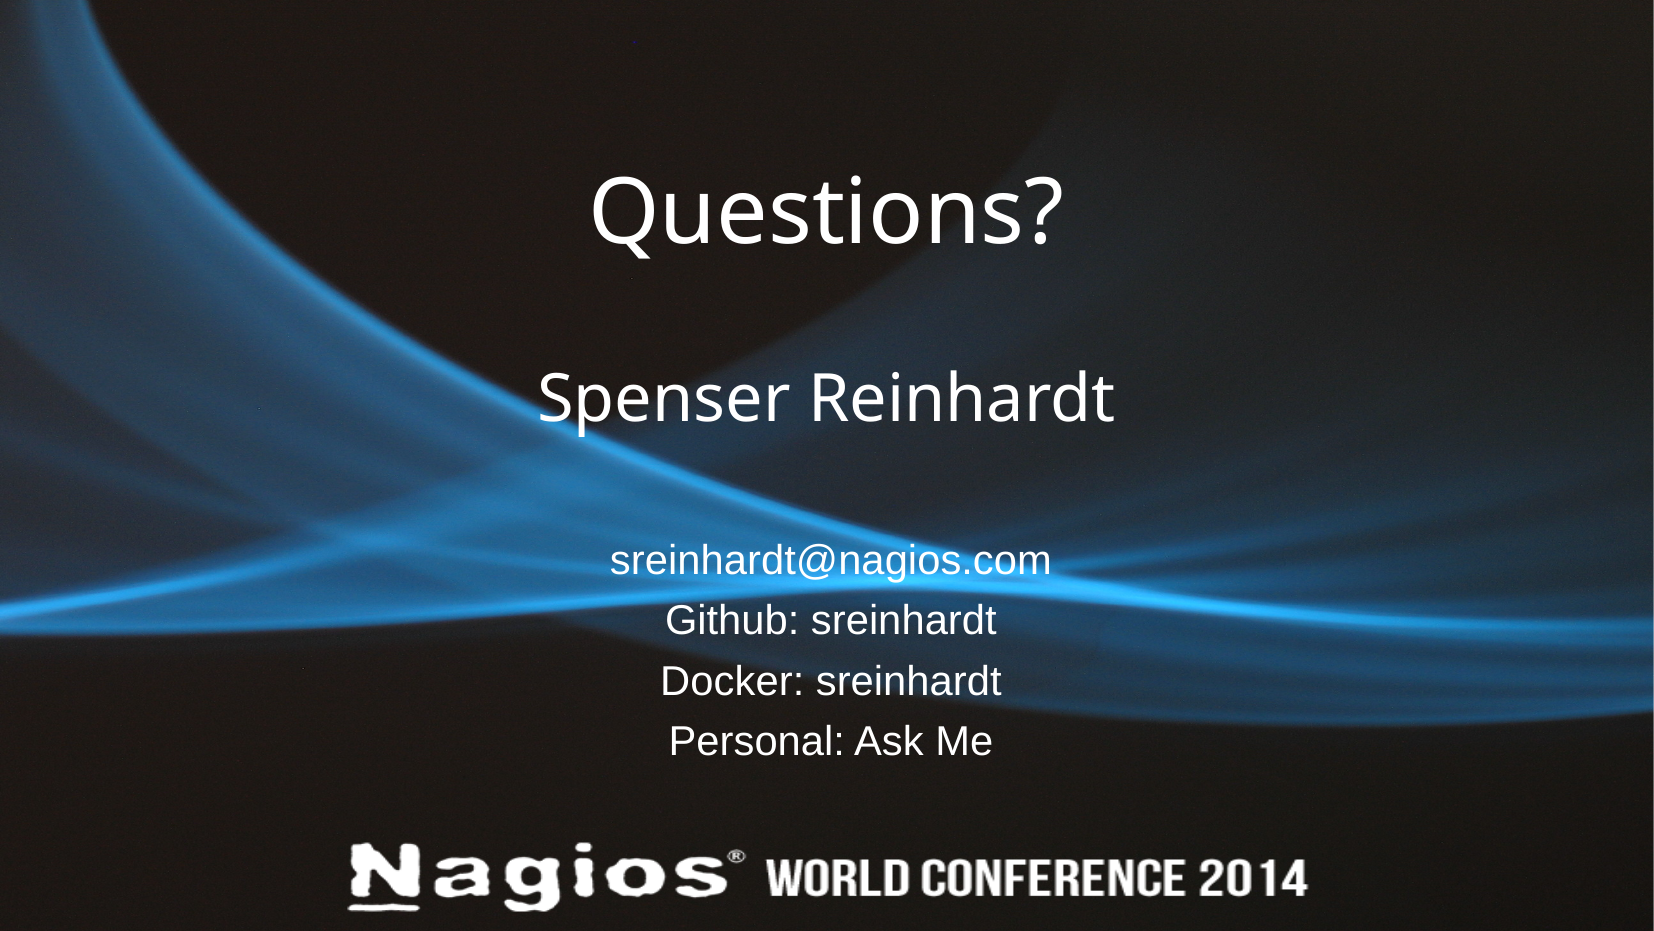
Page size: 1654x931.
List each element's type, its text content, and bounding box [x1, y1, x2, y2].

picture [0, 0, 1654, 931]
text_box Spenser Reinhardt [247, 347, 1406, 451]
title Questions? [55, 103, 1599, 311]
list sreinhardt@nagios.com Github: sreinhardt Docker: sreinhardt Personal: Ask Me [459, 524, 1204, 757]
